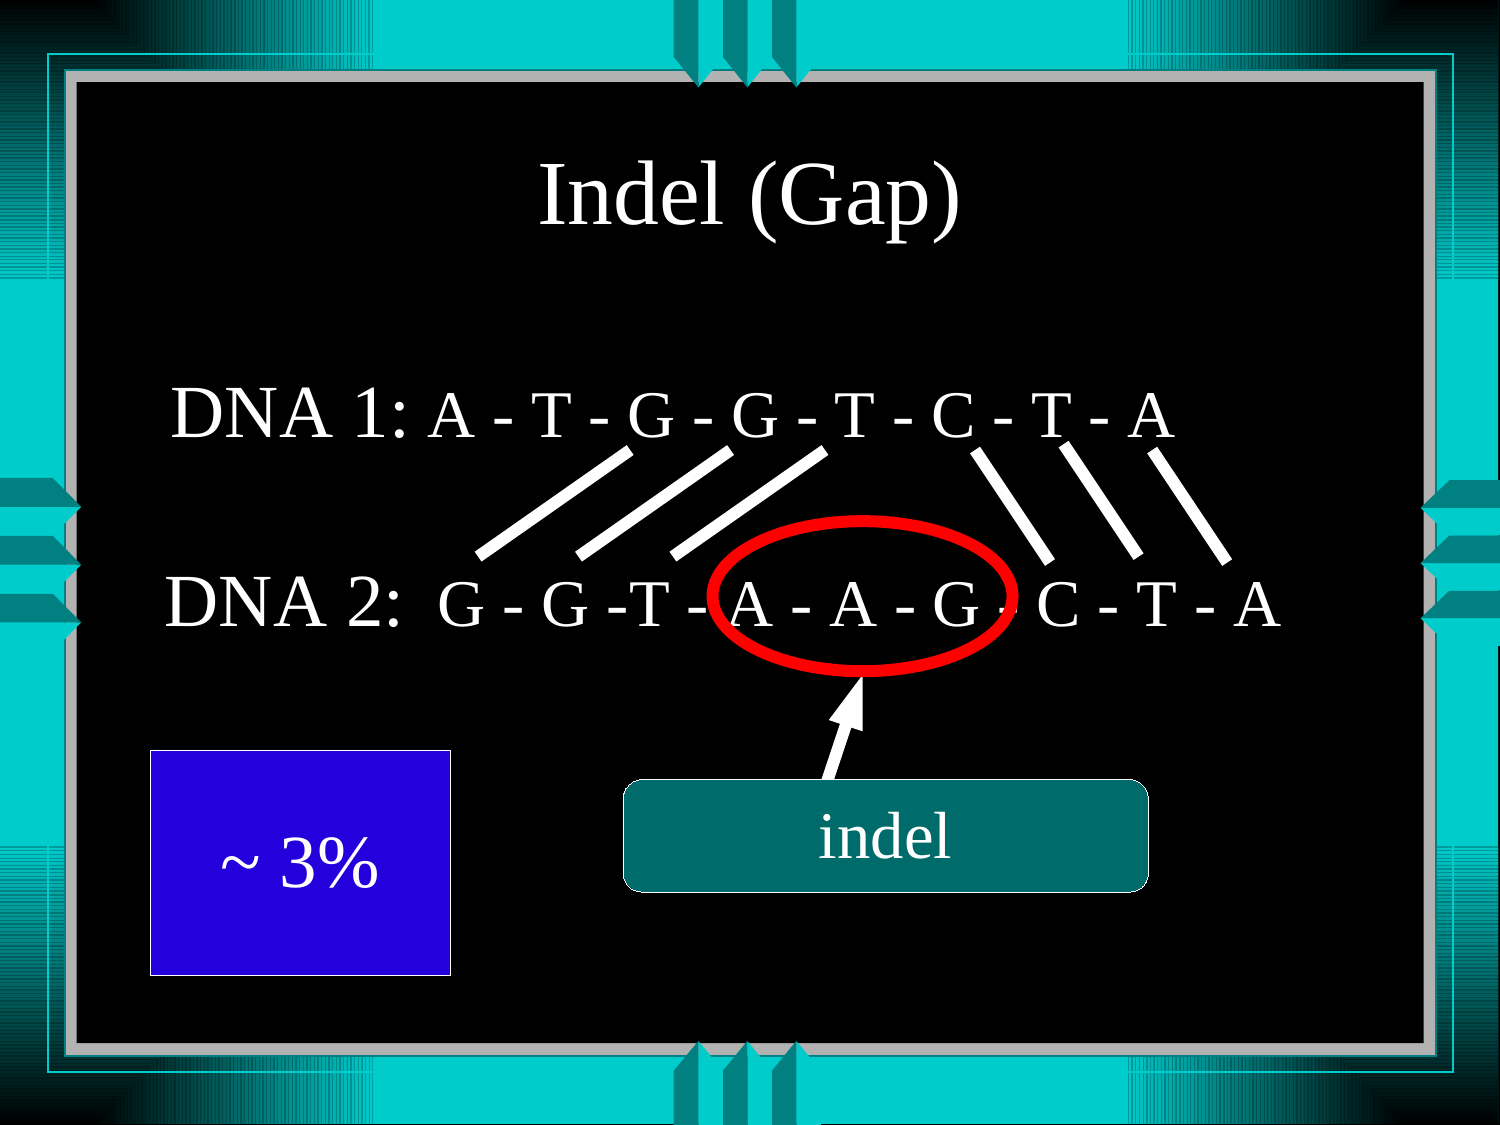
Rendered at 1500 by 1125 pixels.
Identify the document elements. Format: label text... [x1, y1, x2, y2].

text_box indel [623, 779, 1149, 893]
text_box DNA 2: G - G -T - A - A - G - C - T - A [719, 552, 1006, 651]
text_box DNA 2: G - G -T - A - A - G - C - T - A [980, 552, 1388, 651]
text_box DNA 1: A - T - G - G - T - C - T - A [155, 363, 1394, 462]
title Indel (Gap) [112, 99, 1388, 288]
text_box DNA 2: G - G -T - A - A - G - C - T - A [150, 552, 745, 651]
text_box ~ 3% [150, 750, 451, 976]
